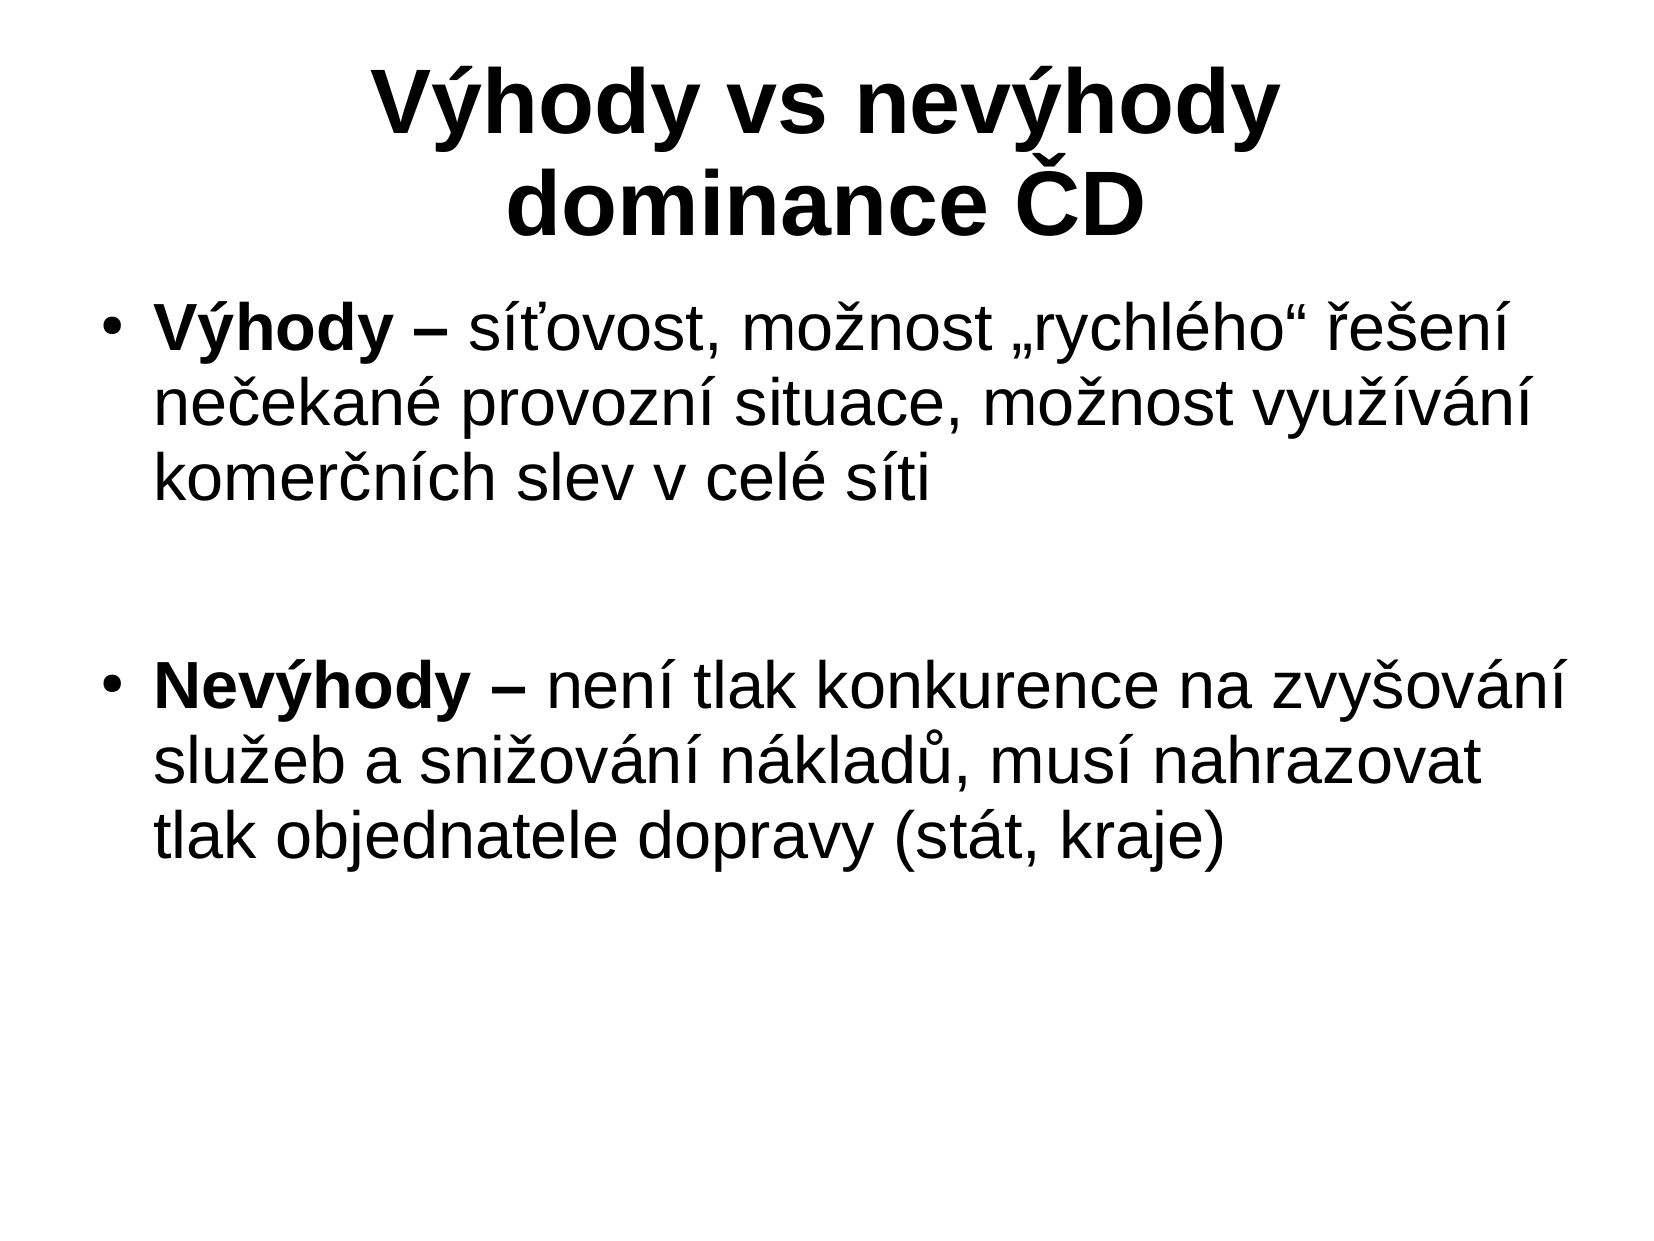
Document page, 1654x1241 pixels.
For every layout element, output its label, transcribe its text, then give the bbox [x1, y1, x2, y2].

list Výhody – síťovost, možnost „rychlého“ řešení nečekané provozní situace, možnost využívání komerčních slev v celé síti Nevýhody – není tlak konkurence na zvyšování služeb a snižování nákladů, musí nahrazovat tlak objednatele dopravy (stát, kraje) [82, 290, 1571, 1109]
title Výhody vs nevýhody dominance ČD [82, 49, 1571, 257]
